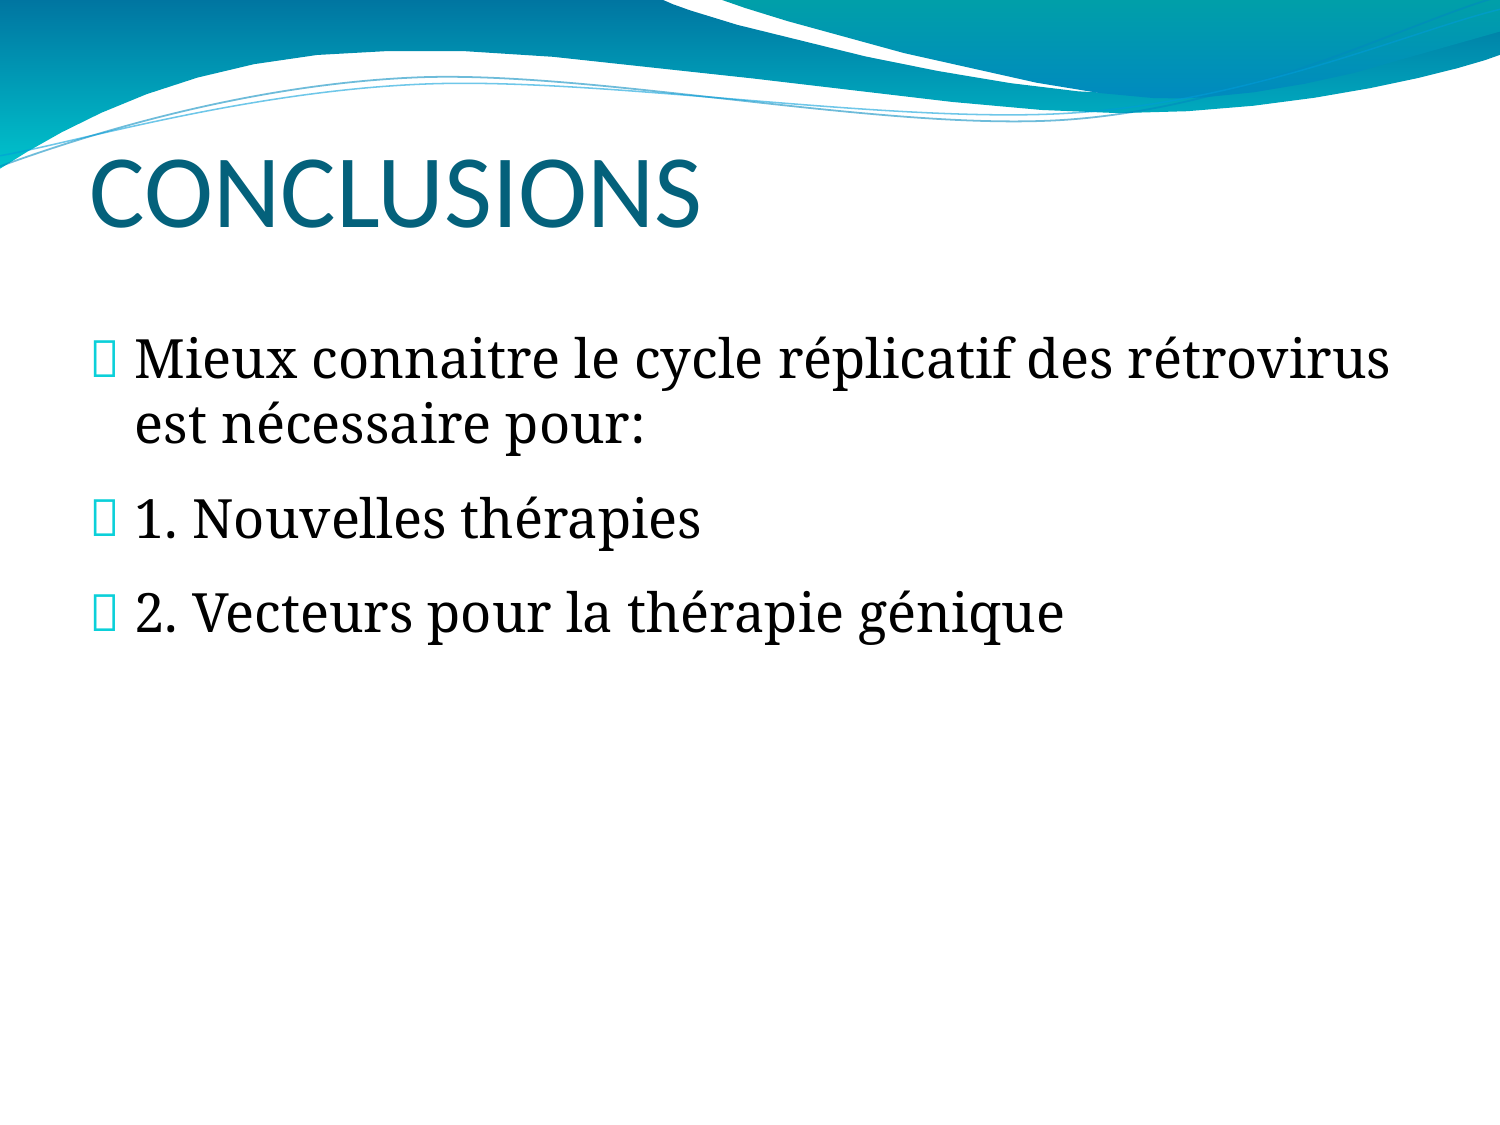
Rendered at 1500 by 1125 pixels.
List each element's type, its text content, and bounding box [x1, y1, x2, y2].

list Mieux connaitre le cycle réplicatif des rétrovirus est nécessaire pour: 1. Nouvelles thérapies 2. Vecteurs pour la thérapie génique [75, 317, 1425, 1038]
title CONCLUSIONS [75, 115, 1425, 317]
